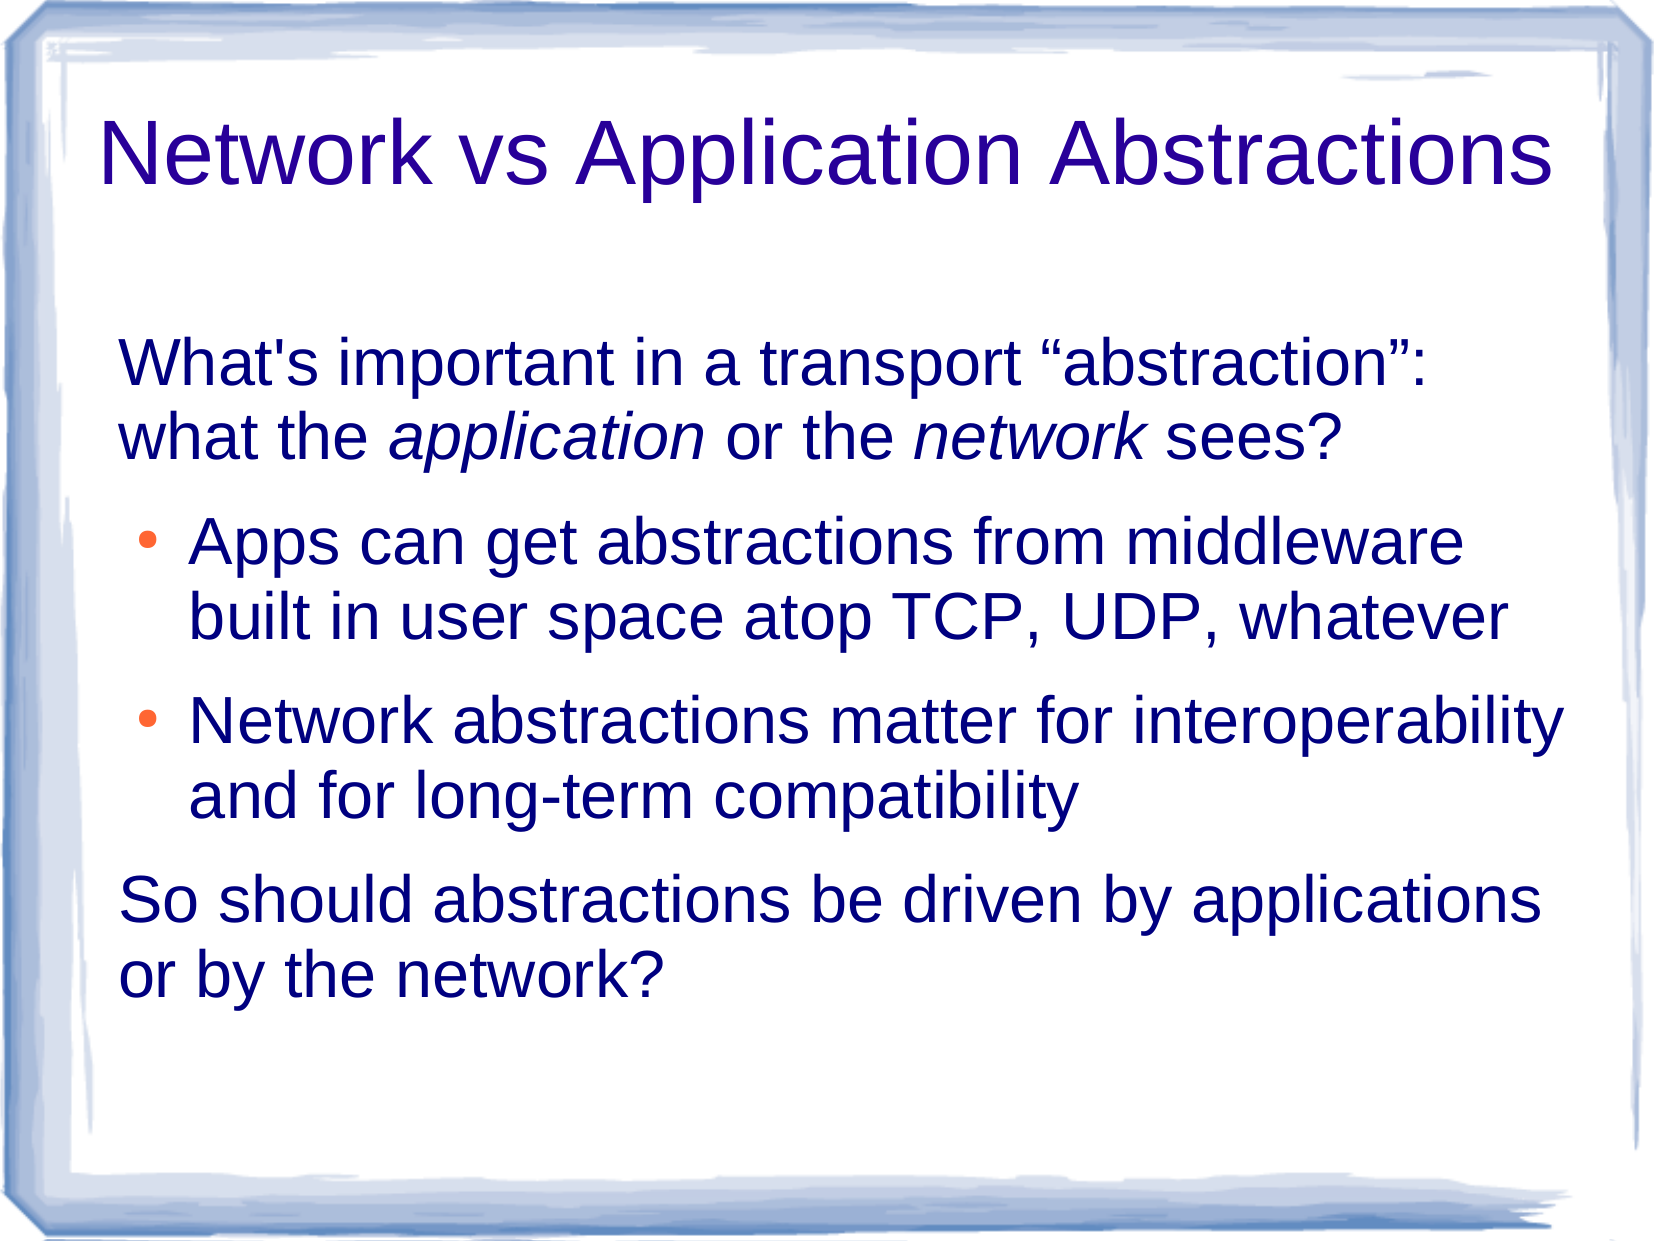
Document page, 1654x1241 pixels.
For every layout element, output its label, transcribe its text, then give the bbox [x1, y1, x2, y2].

title Network vs Application Abstractions [82, 49, 1571, 257]
list What's important in a transport “abstraction”: what the application or the network sees? Apps can get abstractions from middleware built in user space atop TCP, UDP, whatever Network abstractions matter for interoperability and for long-term compatibility So should abstractions be driven by applications or by the network? [118, 324, 1571, 1010]
picture [0, 0, 1654, 1241]
